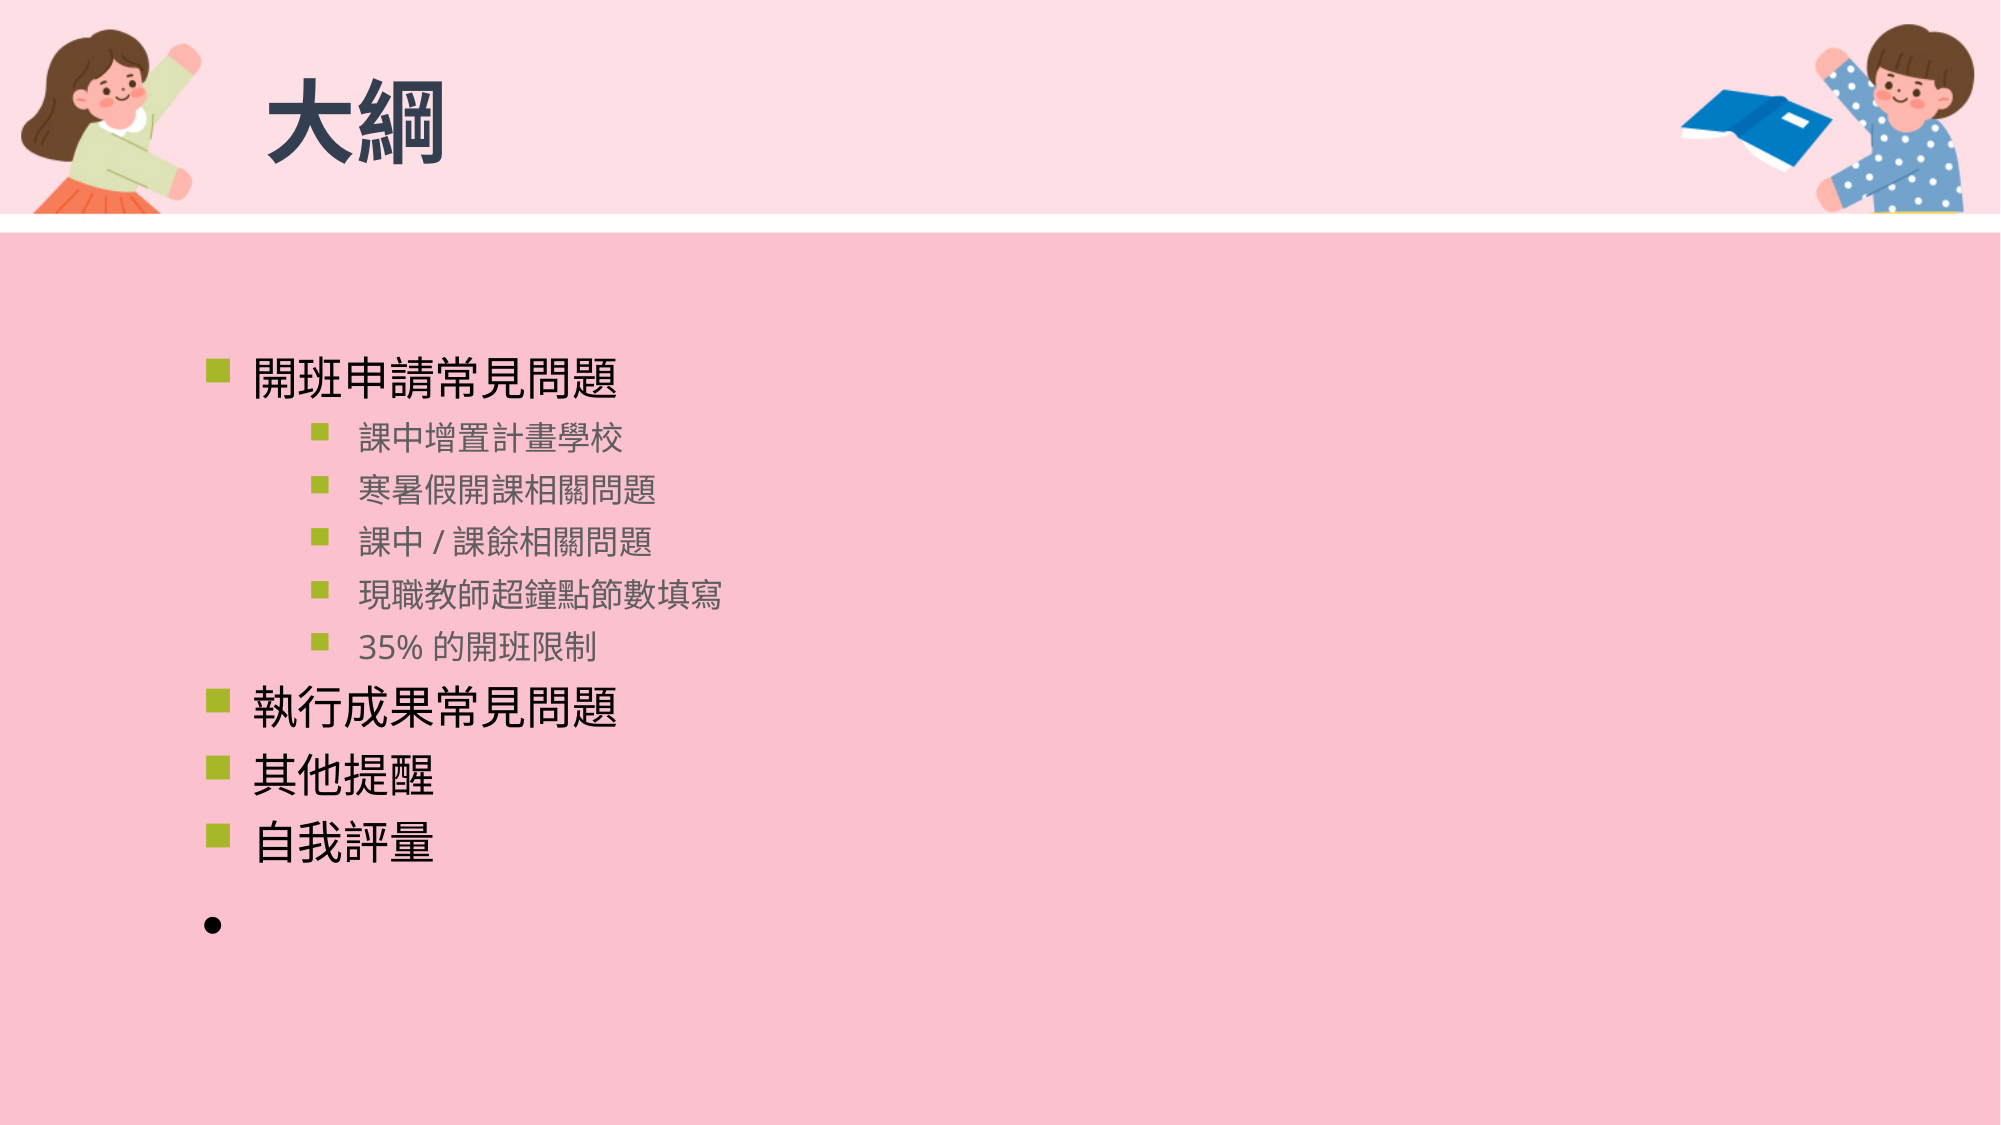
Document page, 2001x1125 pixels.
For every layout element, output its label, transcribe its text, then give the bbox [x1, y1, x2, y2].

subtitle 開班申請常見問題 課中增置計畫學校 寒暑假開課相關問題 課中/課餘相關問題 現職教師超鐘點節數填寫 35%的開班限制 執行成果常見問題 其他提醒 自我評量 [186, 341, 1968, 1031]
text_box 大綱 [250, 58, 464, 183]
